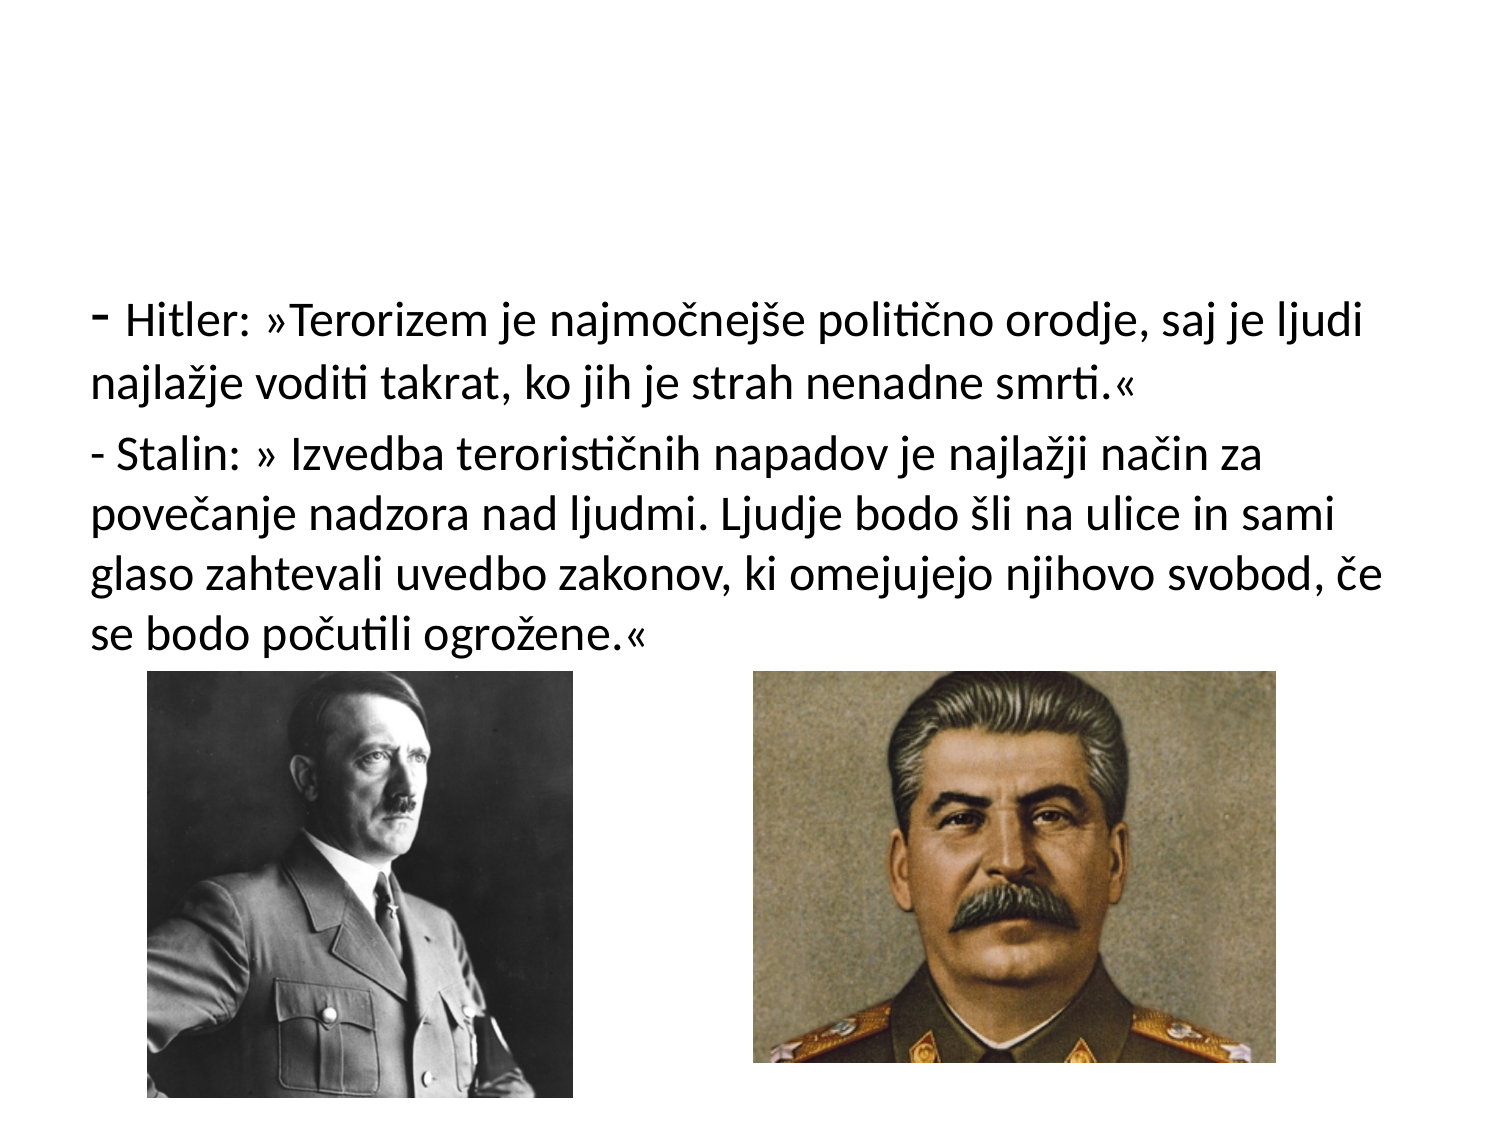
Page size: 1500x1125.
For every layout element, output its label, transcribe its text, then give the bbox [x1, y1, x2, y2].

list - Hitler: »Terorizem je najmočnejše politično orodje, saj je ljudi najlažje voditi takrat, ko jih je strah nenadne smrti.« - Stalin: » Izvedba terorističnih napadov je najlažji način za povečanje nadzora nad ljudmi. Ljudje bodo šli na ulice in sami glaso zahtevali uvedbo zakonov, ki omejujejo njihovo svobod, če se bodo počutili ogrožene.« [75, 262, 1425, 1005]
picture [147, 671, 573, 1098]
picture [753, 671, 1276, 1063]
